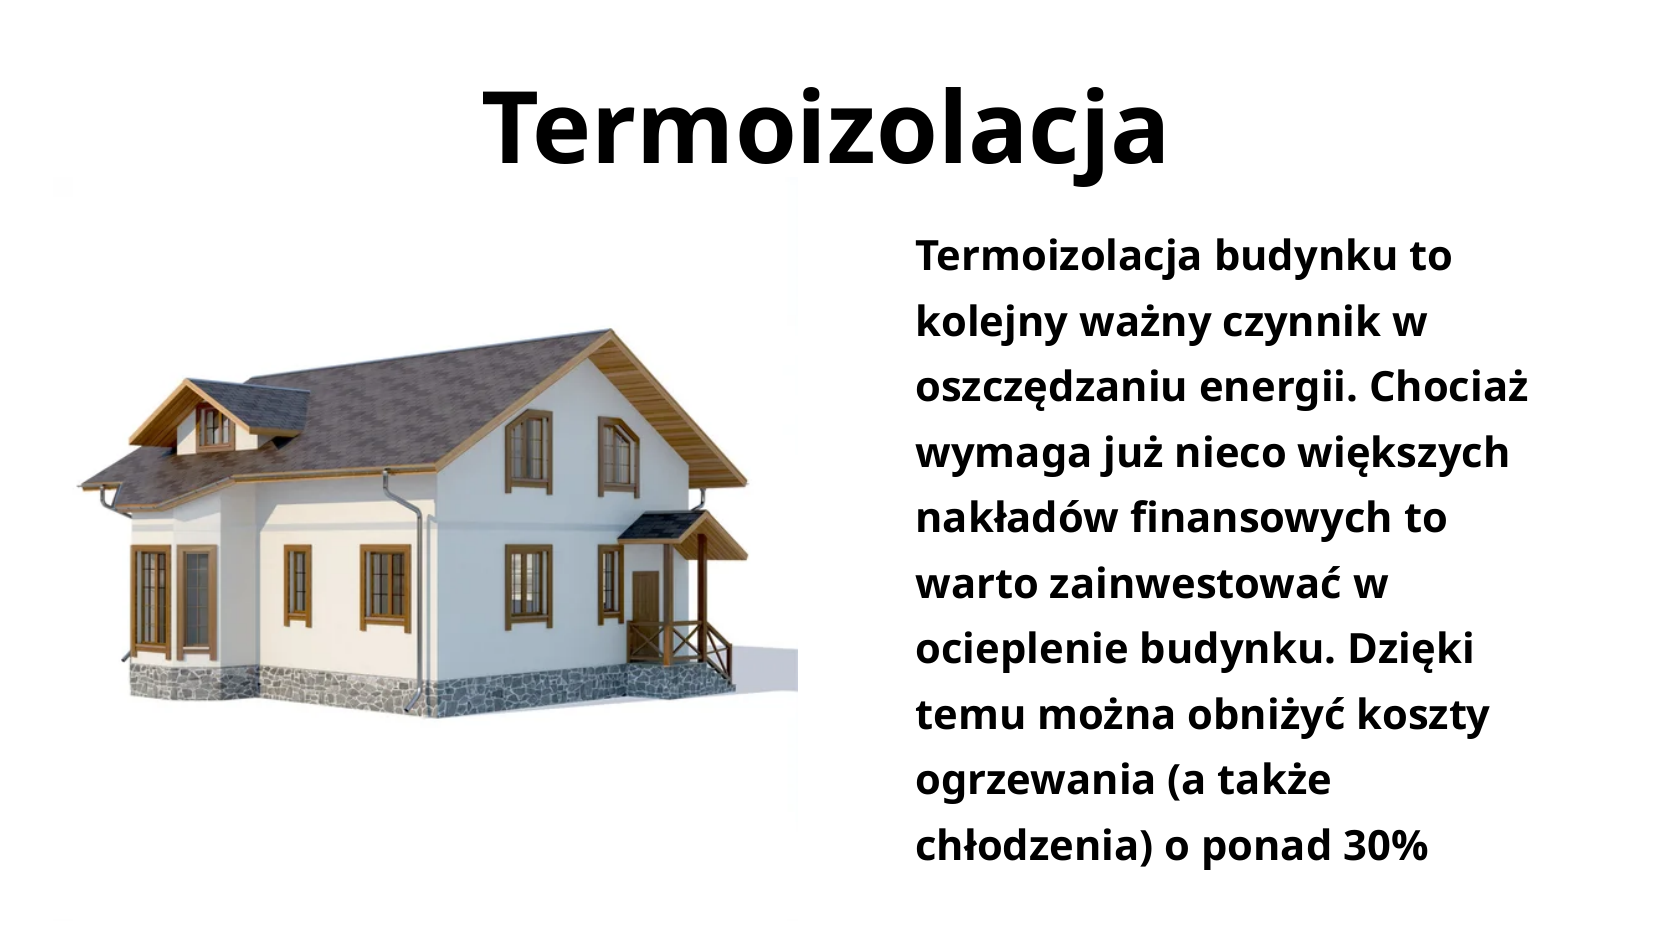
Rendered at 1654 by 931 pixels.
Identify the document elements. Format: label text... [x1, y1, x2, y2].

list Termoizolacja budynku to kolejny ważny czynnik w oszczędzaniu energii. Chociaż wymaga już nieco większych nakładów finansowych to warto zainwestować w ocieplenie budynku. Dzięki temu można obniżyć koszty ogrzewania (a także chłodzenia) o ponad 30% [915, 217, 1571, 886]
title Termoizolacja [82, 13, 1571, 216]
picture [53, 177, 798, 921]
